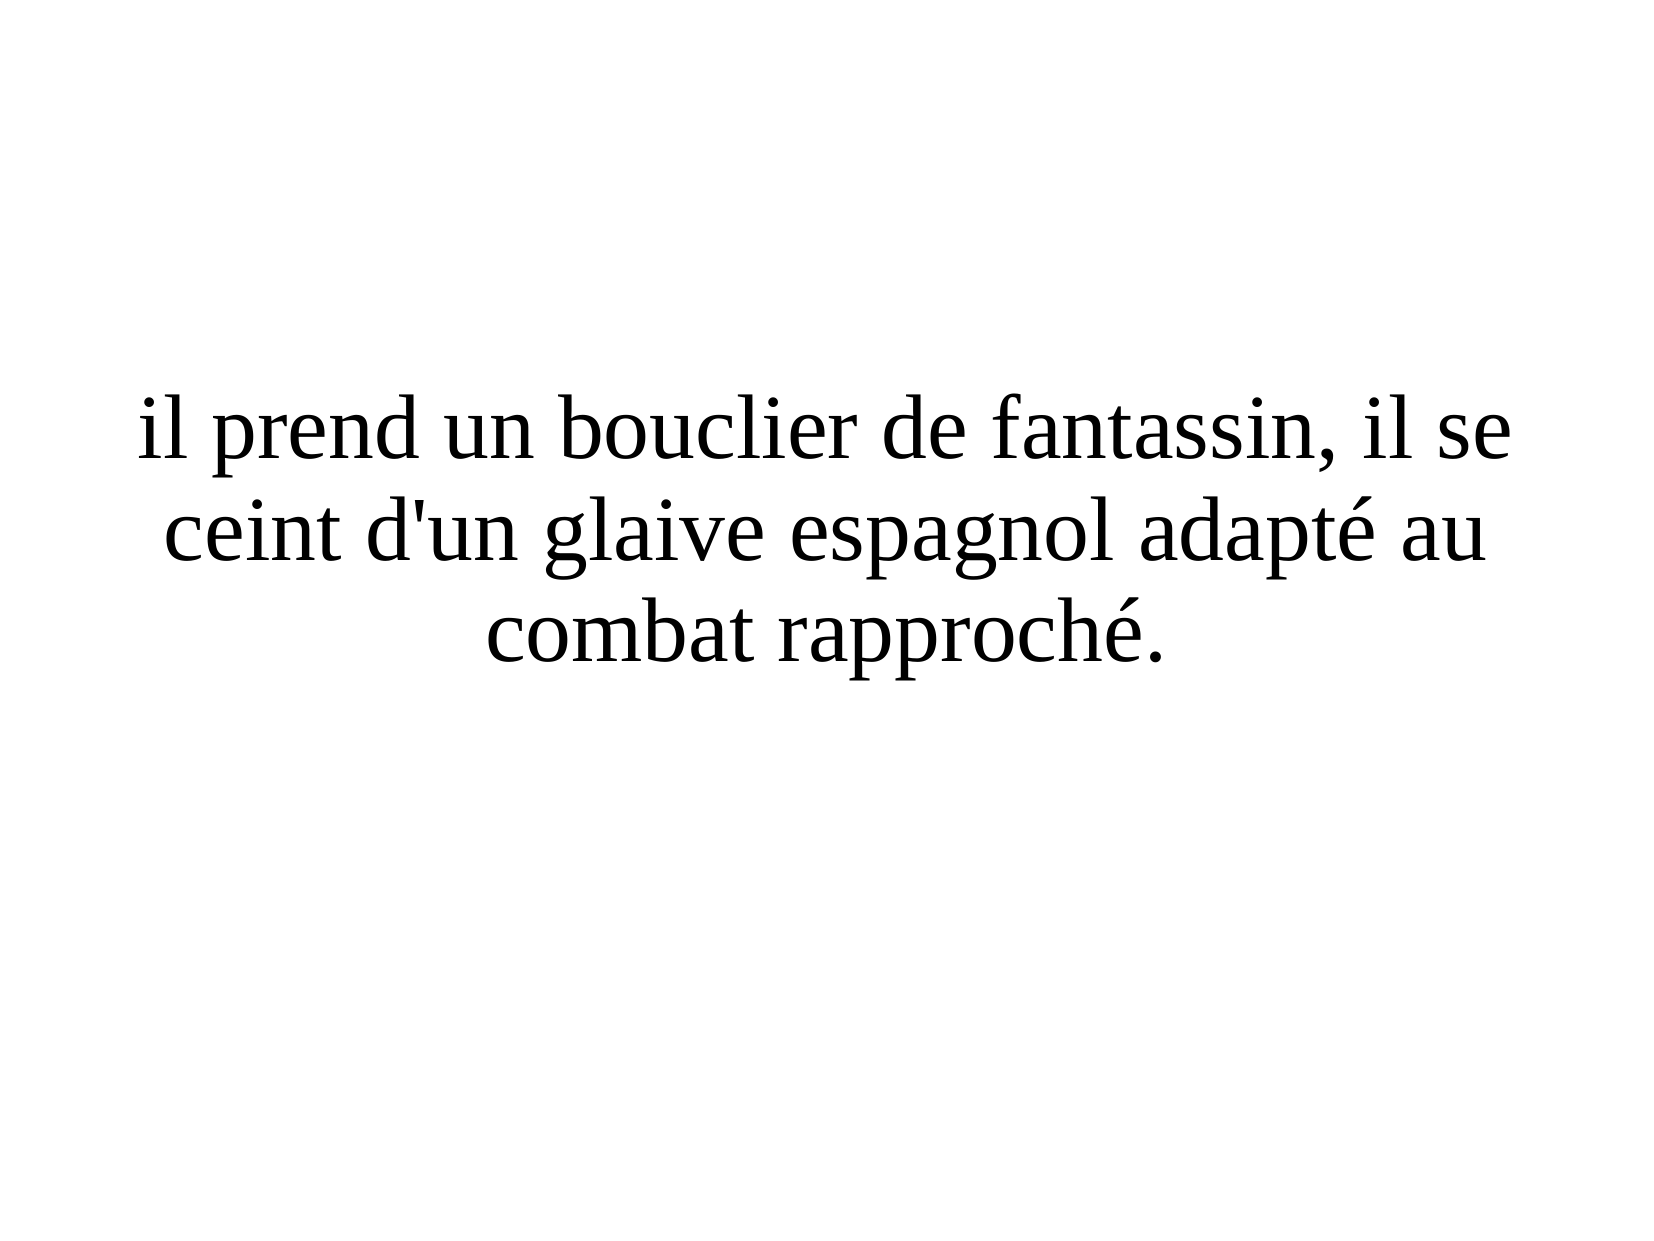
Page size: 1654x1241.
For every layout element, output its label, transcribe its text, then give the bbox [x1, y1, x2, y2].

subtitle il prend un bouclier de fantassin, il se ceint d'un glaive espagnol adapté au combat rapproché. [82, 49, 1571, 1010]
